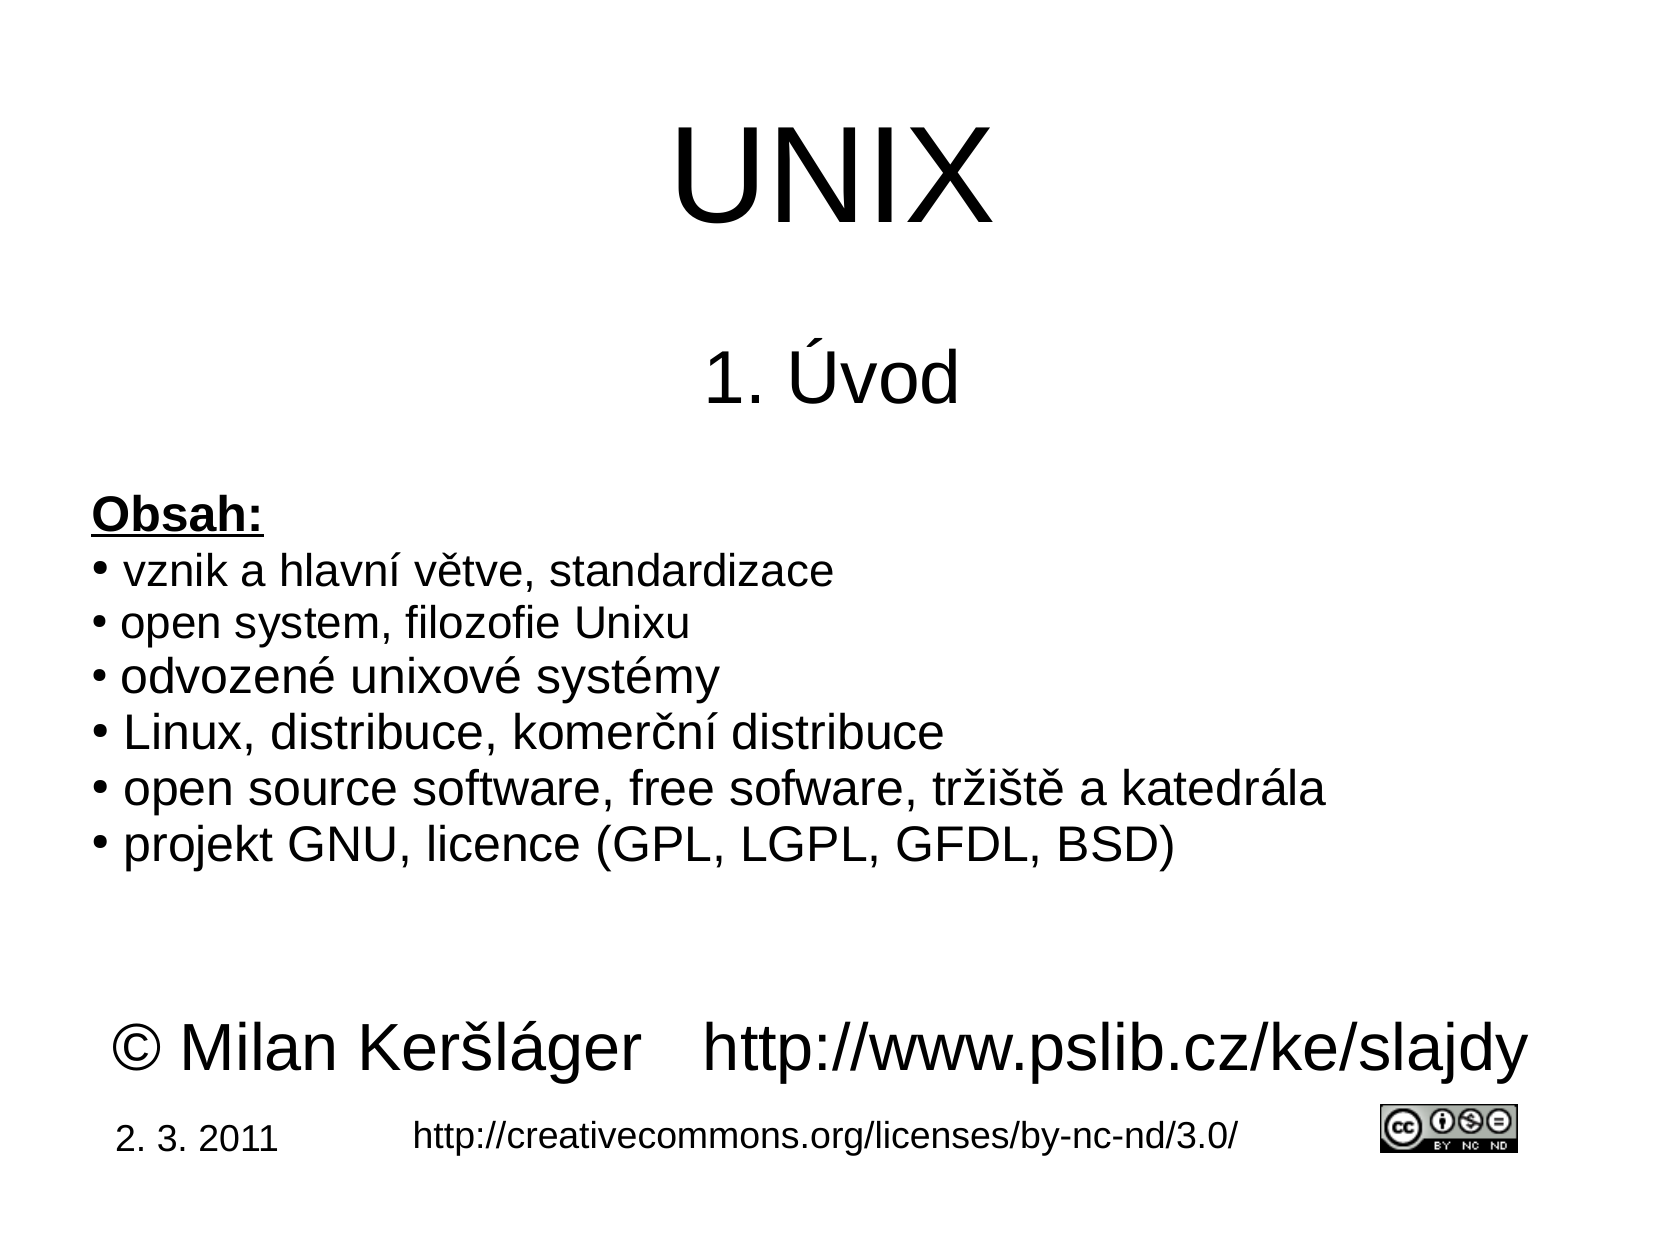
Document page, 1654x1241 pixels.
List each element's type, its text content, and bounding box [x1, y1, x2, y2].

title UNIX 1. Úvod [88, 56, 1577, 461]
text_box 2.3.2011 [100, 1110, 337, 1168]
list © Milan Keršláger http://www.pslib.cz/ke/slajdy [76, 1009, 1565, 1087]
text_box http://creativecommons.org/licenses/by-nc-nd/3.0/ [339, 1107, 1313, 1165]
text_box Obsah: vznik a hlavní větve, standardizace open system, filozofie Unixu odvozené unixové systémy Linux, distribuce, komerční distribuce open source software, free sofware, tržiště a katedrála projekt GNU, licence (GPL, LGPL, GFDL, BSD) [76, 478, 1583, 880]
picture [1380, 1104, 1518, 1153]
